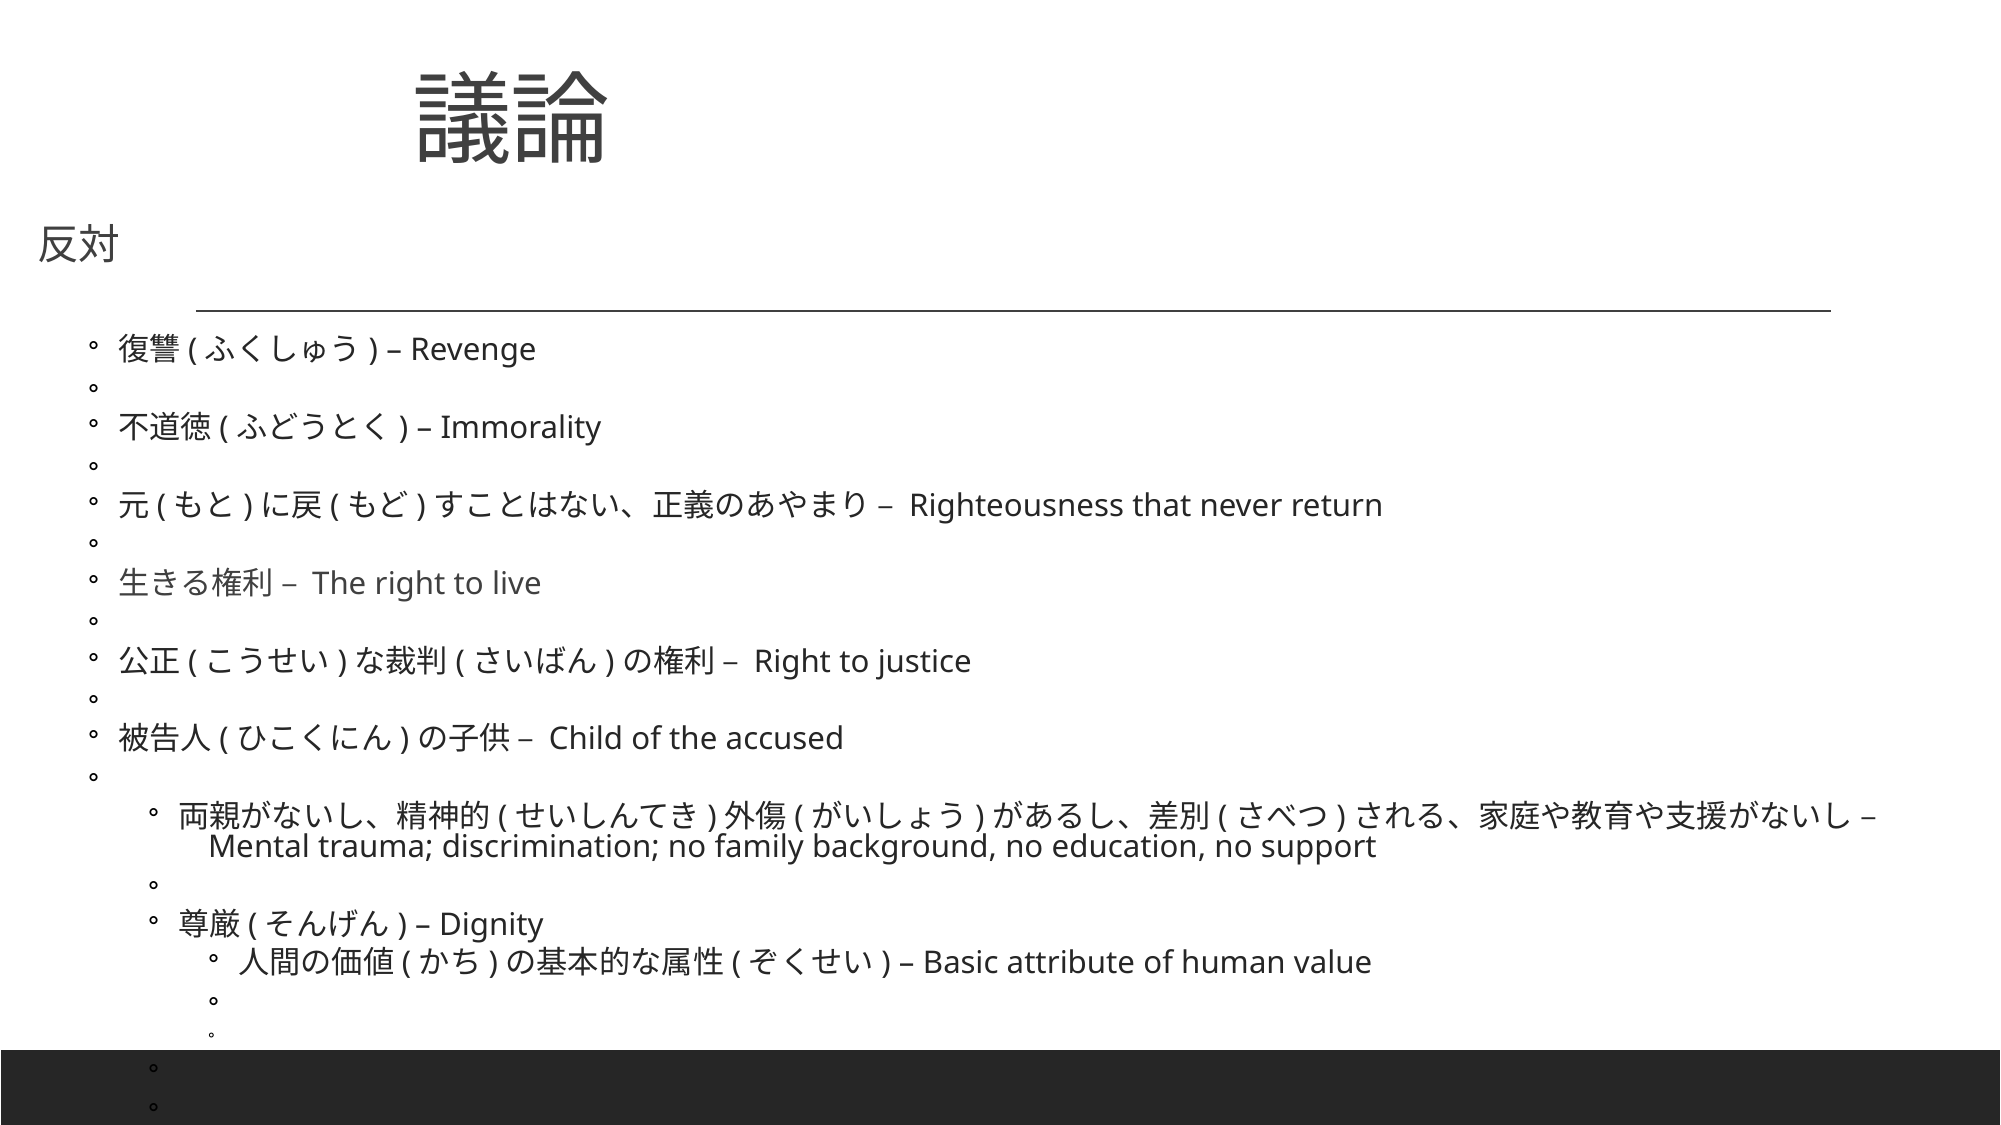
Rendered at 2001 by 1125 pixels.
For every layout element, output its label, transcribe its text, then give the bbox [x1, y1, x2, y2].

list 反対 復讐(ふくしゅう) – Revenge 不道徳(ふどうとく) – Immorality 元(もと)に戻(もど)すことはない、正義のあやまり – Righteousness that never return 生きる権利 – The right to live 公正(こうせい)な裁判(さいばん)の権利 – Right to justice 被告人(ひこくにん)の子供 – Child of the accused 両親がないし、精神的(せいしんてき)外傷(がいしょう)があるし、差別(さべつ)される、家庭や教育や支援がないし – Mental trauma; discrimination; no family background, no education, no support 尊厳(そんげん) – Dignity 人間の価値(かち)の基本的な属性(ぞくせい) – Basic attribute of human value [22, 220, 1978, 1060]
title 議論 [22, 0, 1673, 185]
